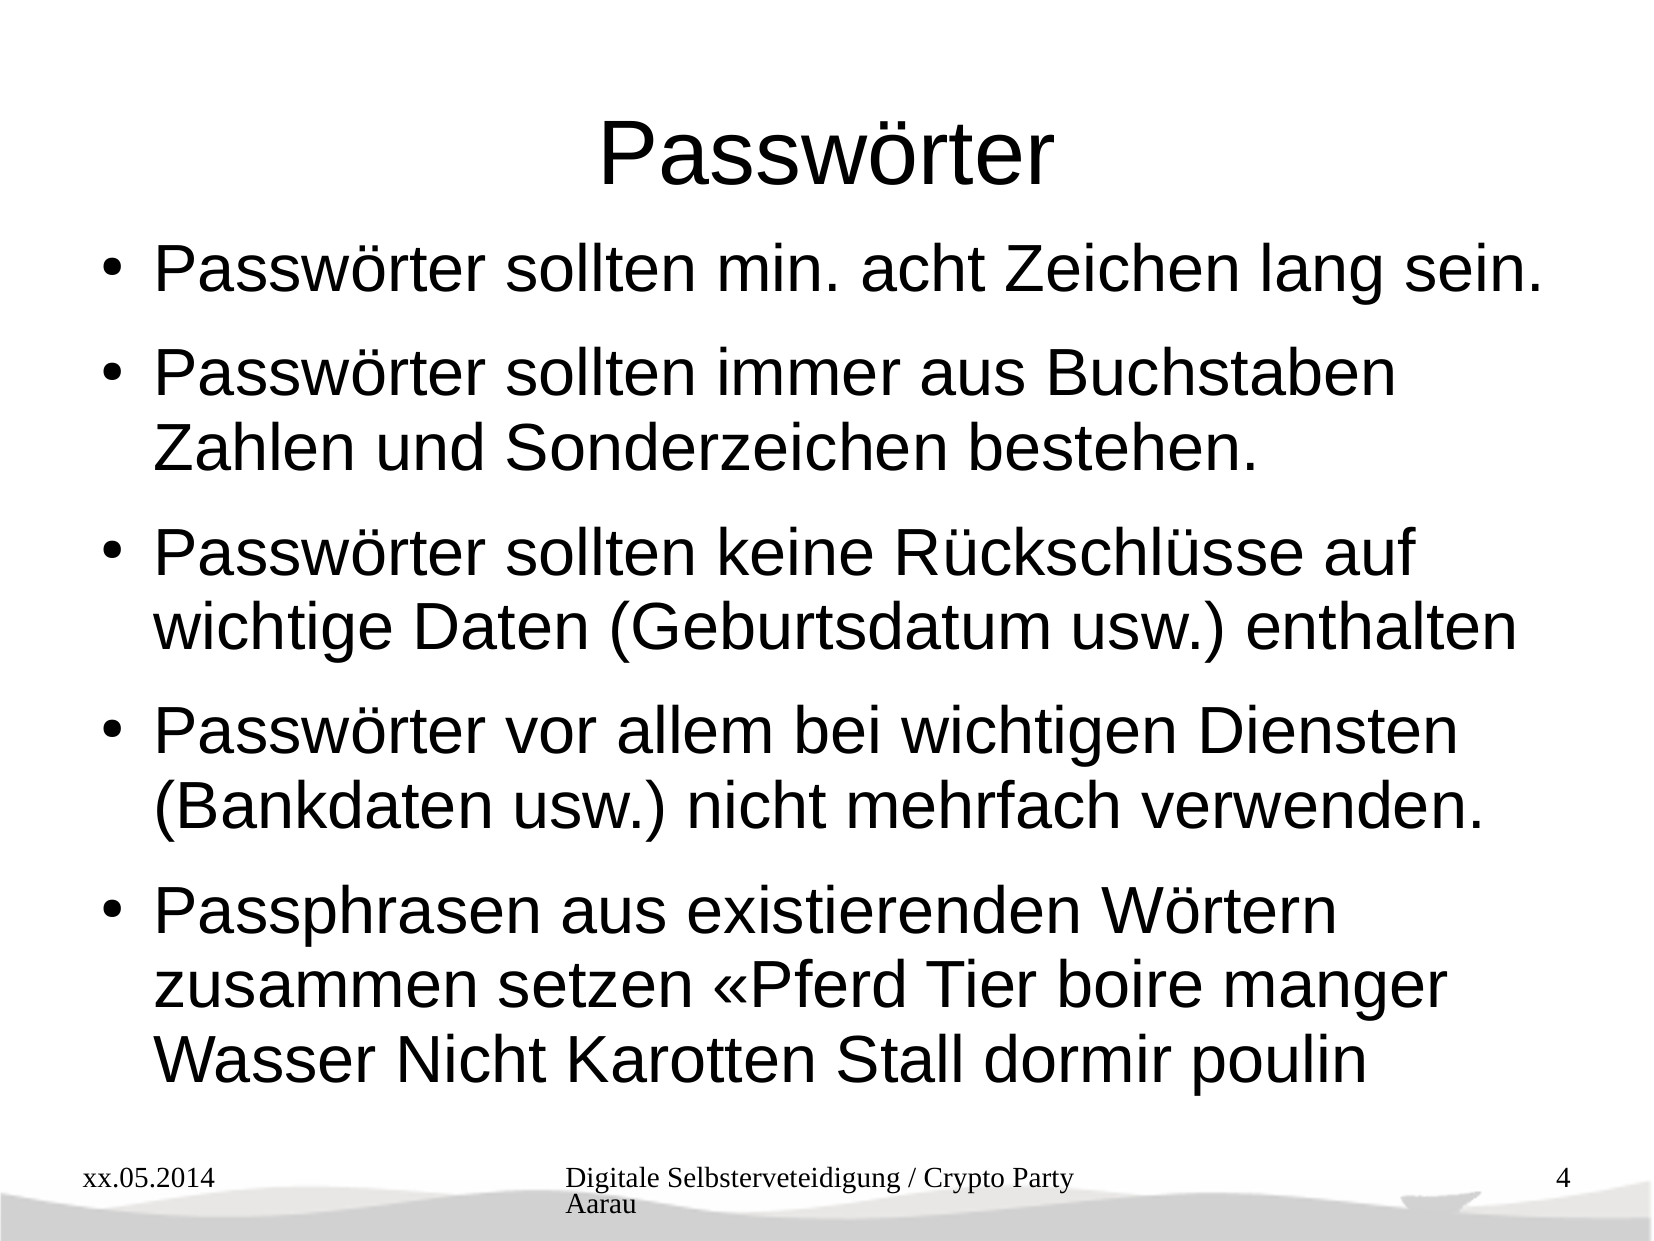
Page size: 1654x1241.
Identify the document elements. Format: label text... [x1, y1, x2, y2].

picture [174, 1179, 181, 1186]
picture [0, 1179, 1654, 1241]
title Passwörter [82, 49, 1571, 231]
picture [708, 1179, 715, 1186]
picture [823, 1179, 829, 1186]
picture [571, 1179, 582, 1186]
picture [123, 1179, 130, 1186]
list Passwörter sollten min. acht Zeichen lang sein. Passwörter sollten immer aus Buchstaben Zahlen und Sonderzeichen bestehen. Passwörter sollten keine Rückschlüsse auf wichtige Daten (Geburtsdatum usw.) enthalten Passwörter vor allem bei wichtigen Diensten (Bankdaten usw.) nicht mehrfach verwenden. Passphrasen aus existierenden Wörtern zusammen setzen «Pferd Tier boire manger Wasser Nicht Karotten Stall dormir poulin [82, 231, 1571, 1097]
picture [860, 1179, 866, 1186]
picture [972, 1179, 978, 1186]
picture [994, 1179, 1001, 1186]
